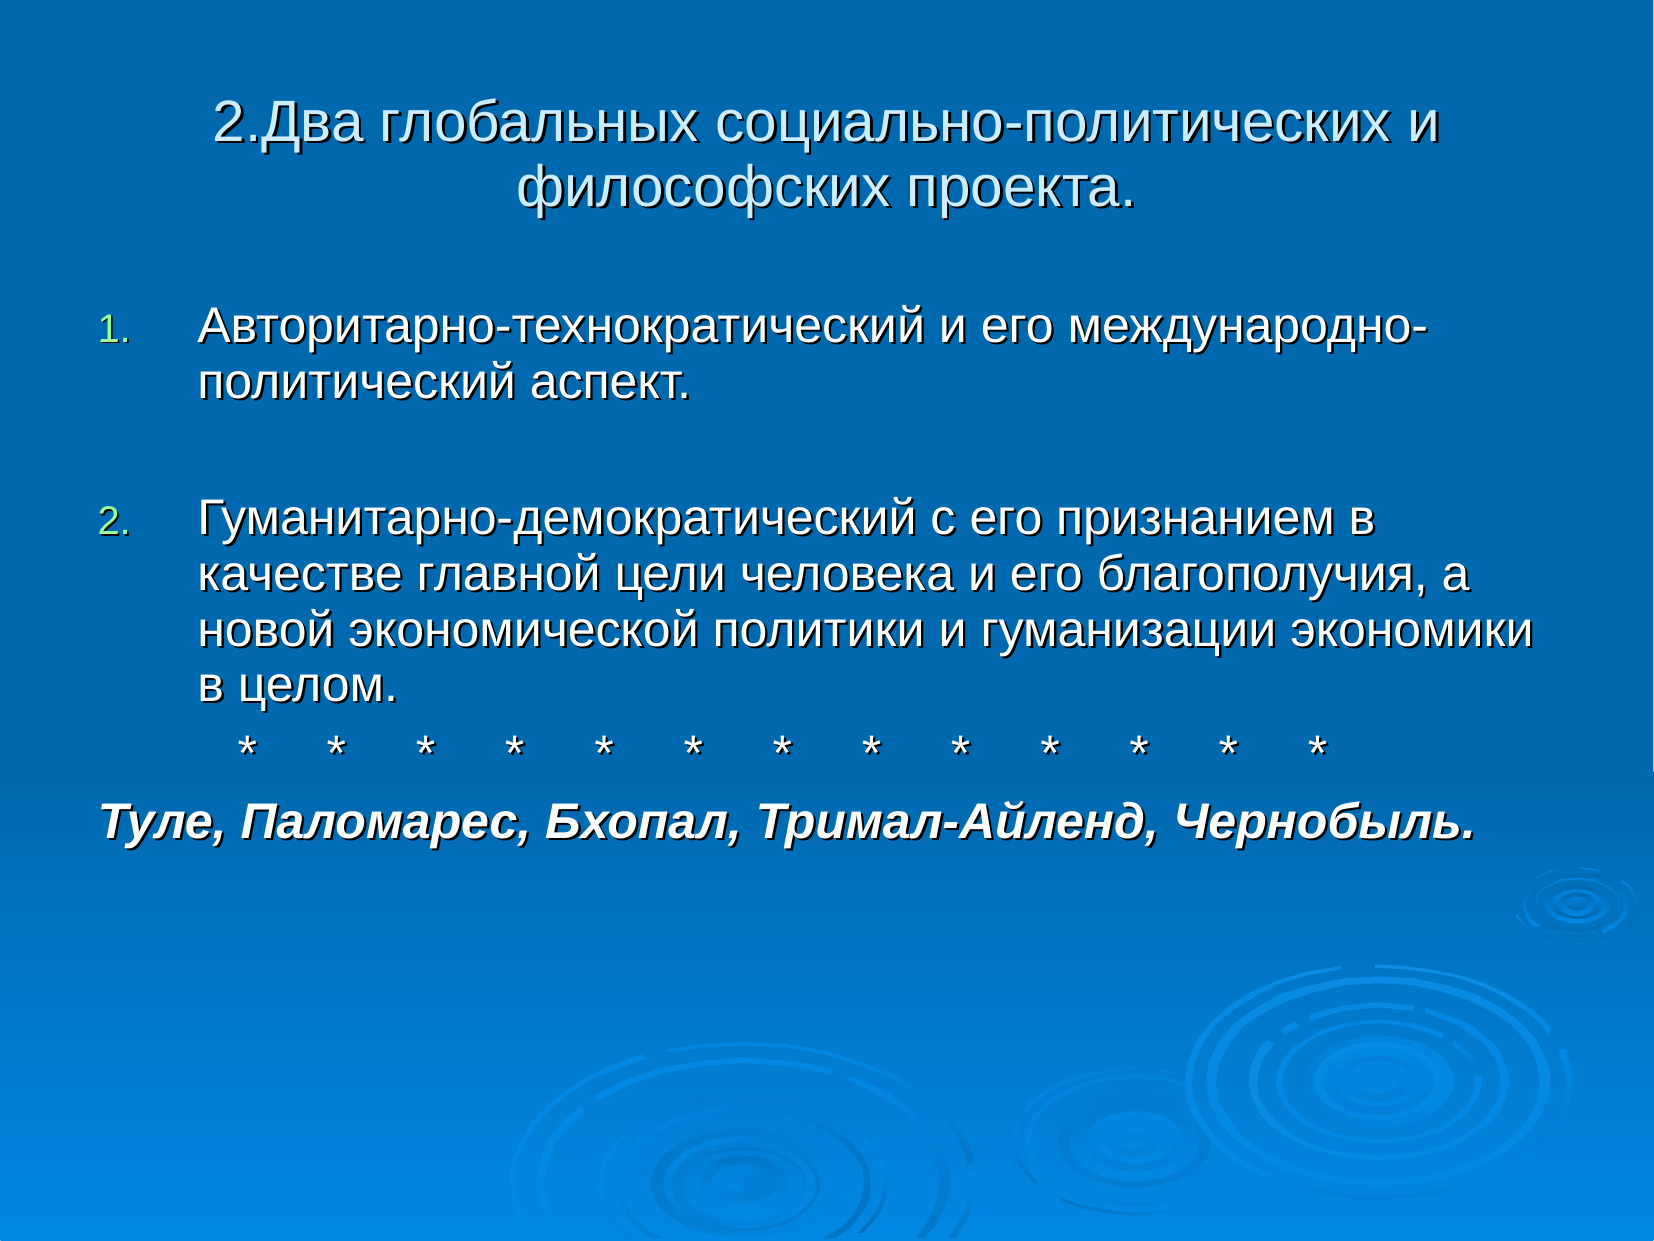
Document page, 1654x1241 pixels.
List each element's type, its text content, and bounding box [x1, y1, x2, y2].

list Авторитарно-технократический и его международно- политический аспект. Гуманитарно-демократический с его признанием в качестве главной цели человека и его благополучия, а новой экономической политики и гуманизации экономики в целом. * * * * * * * * * * * * * Туле, Паломарес, Бхопал, Тримал-Айленд, Чернобыль. [82, 289, 1571, 1108]
title 2.Два глобальных социально-политических и философских проекта. [82, 50, 1571, 257]
